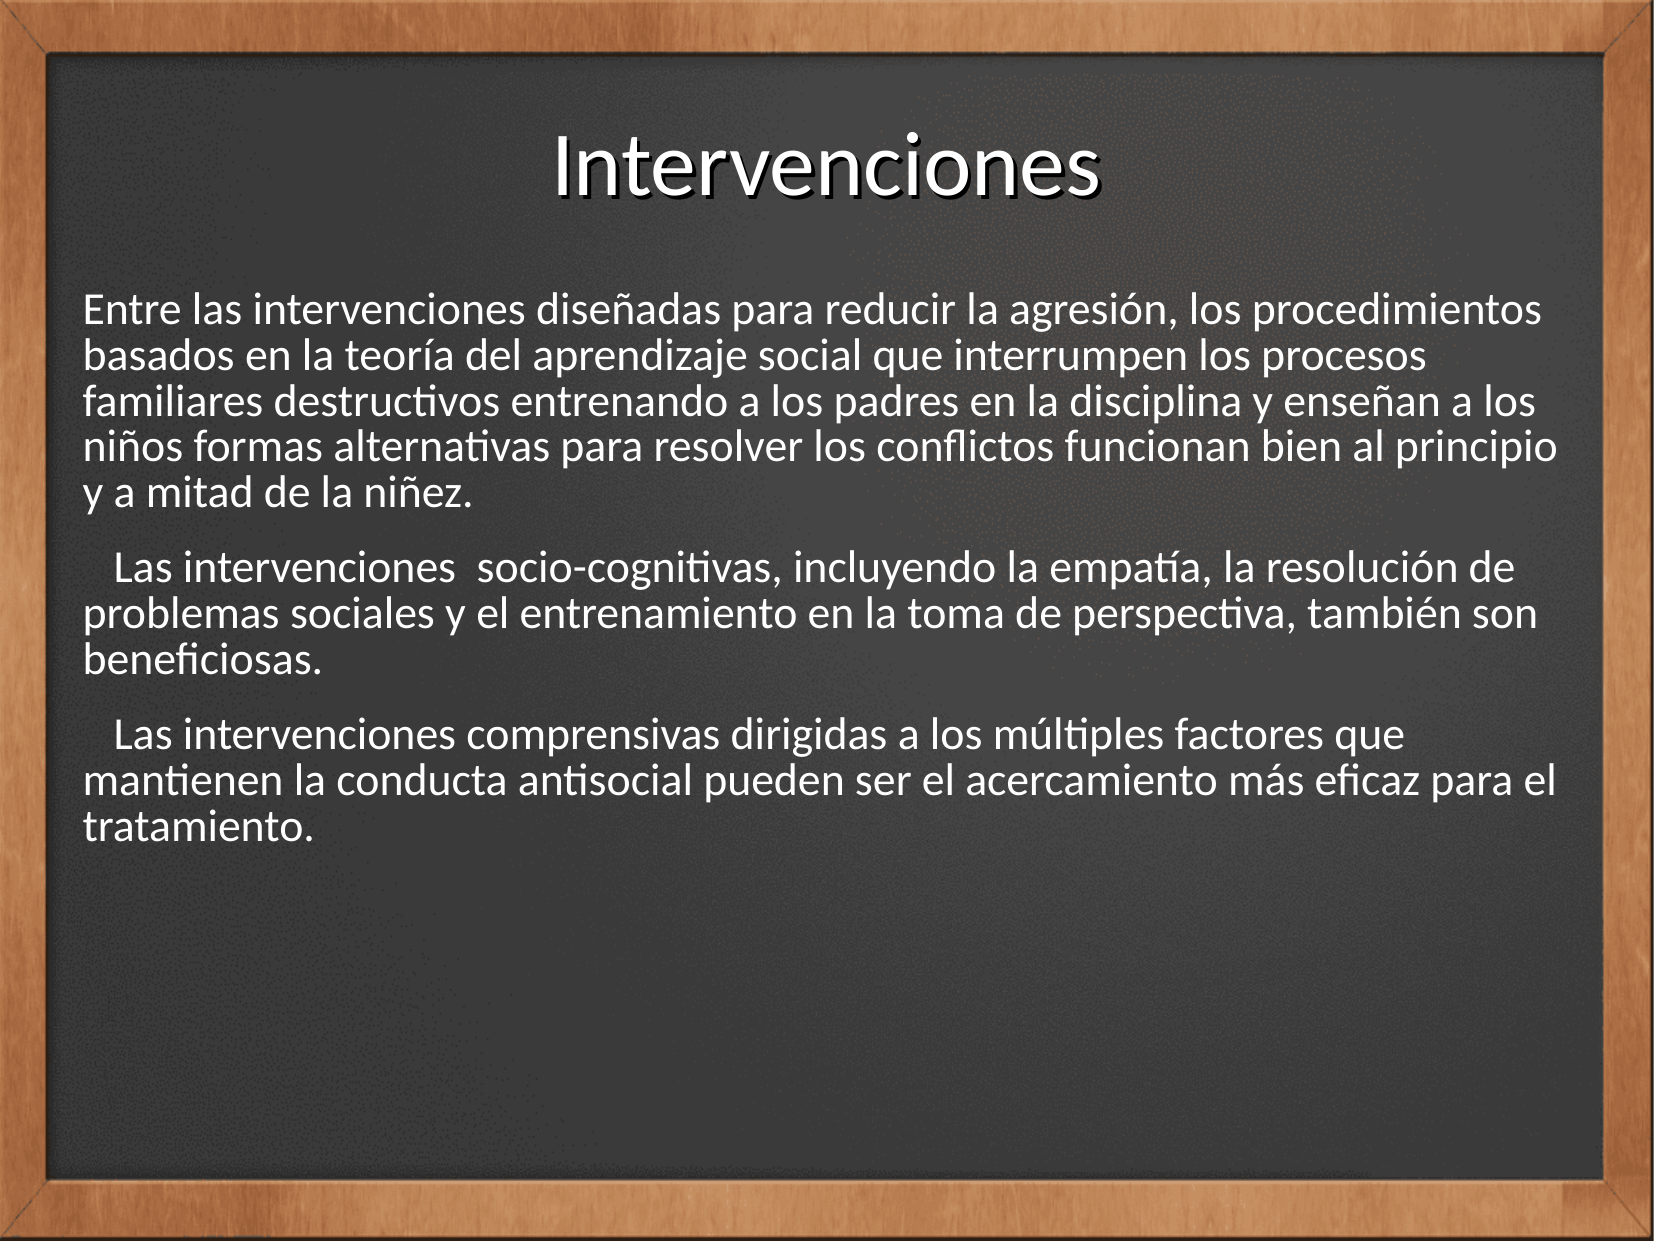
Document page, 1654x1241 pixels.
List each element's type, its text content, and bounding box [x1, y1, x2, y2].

list Entre las intervenciones diseñadas para reducir la agresión, los procedimientos basados en la teoría del aprendizaje social que interrumpen los procesos familiares destructivos entrenando a los padres en la disciplina y enseñan a los niños formas alternativas para resolver los conflictos funcionan bien al principio y a mitad de la niñez. Las intervenciones socio-cognitivas, incluyendo la empatía, la resolución de problemas sociales y el entrenamiento en la toma de perspectiva, también son beneficiosas. Las intervenciones comprensivas dirigidas a los múltiples factores que mantienen la conducta antisocial pueden ser el acercamiento más eficaz para el tratamiento. [82, 290, 1571, 1109]
title Intervenciones [82, 88, 1571, 257]
picture [0, 0, 1654, 1241]
